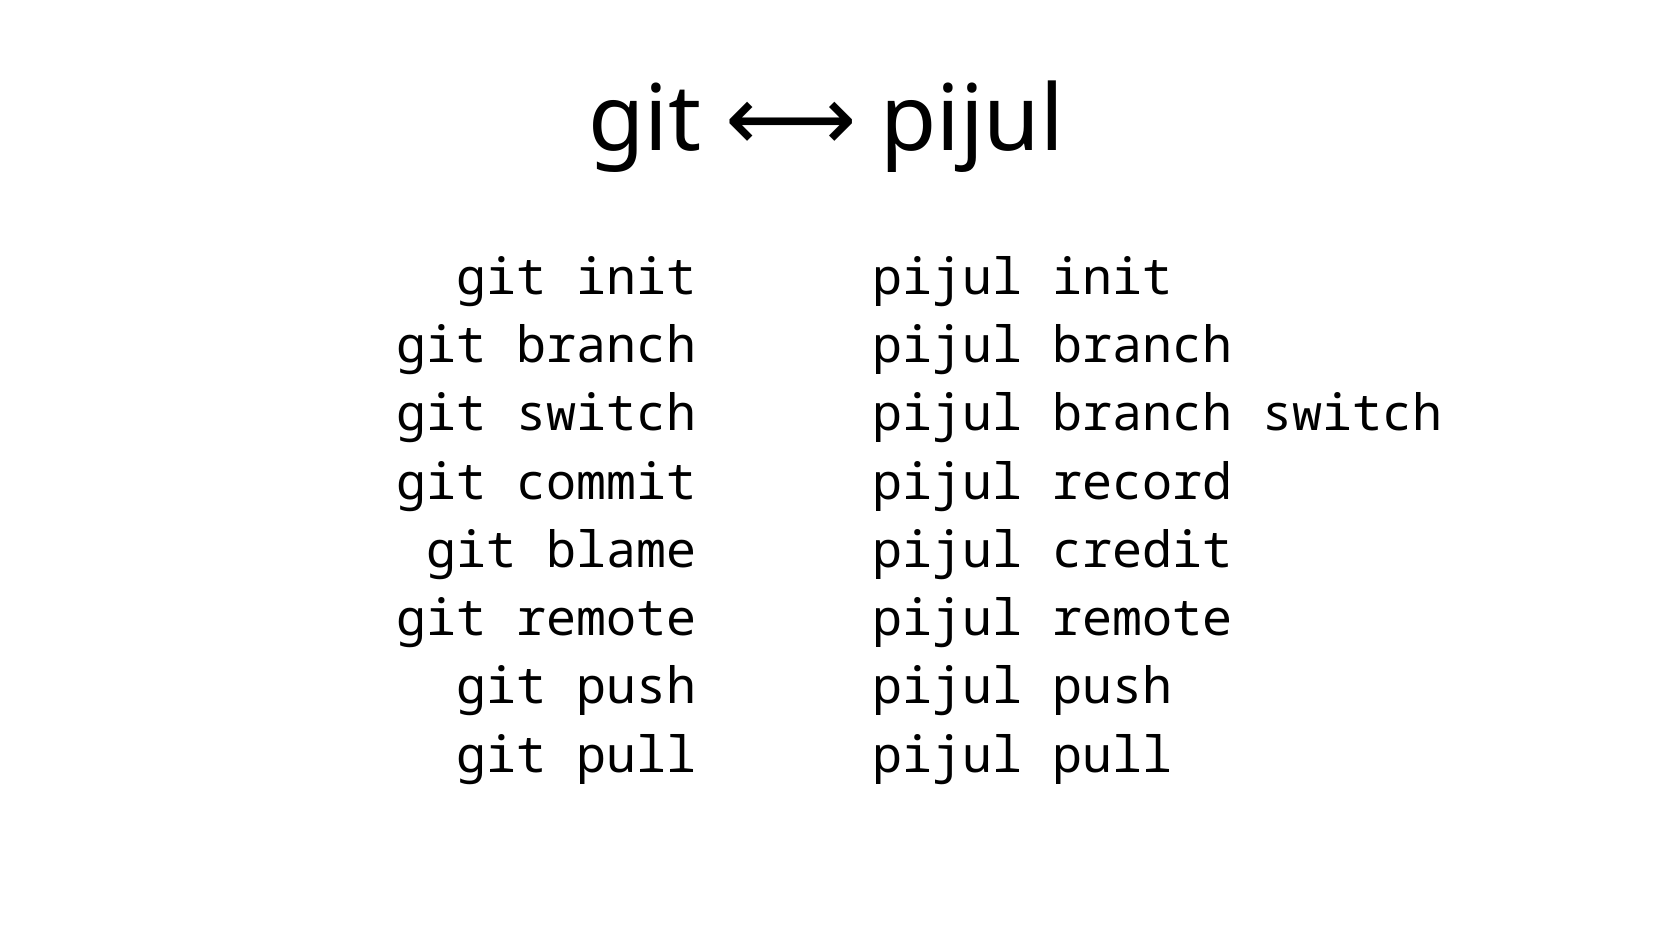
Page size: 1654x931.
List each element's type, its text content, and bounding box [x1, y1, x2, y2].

text_box pijul init pijul branch pijul branch switch pijul record pijul credit pijul remote pijul push pijul pull [857, 233, 1527, 907]
text_box git init git branch git switch git commit git blame git remote git push git pull [42, 233, 712, 907]
title git ⟷ pijul [82, 37, 1571, 193]
